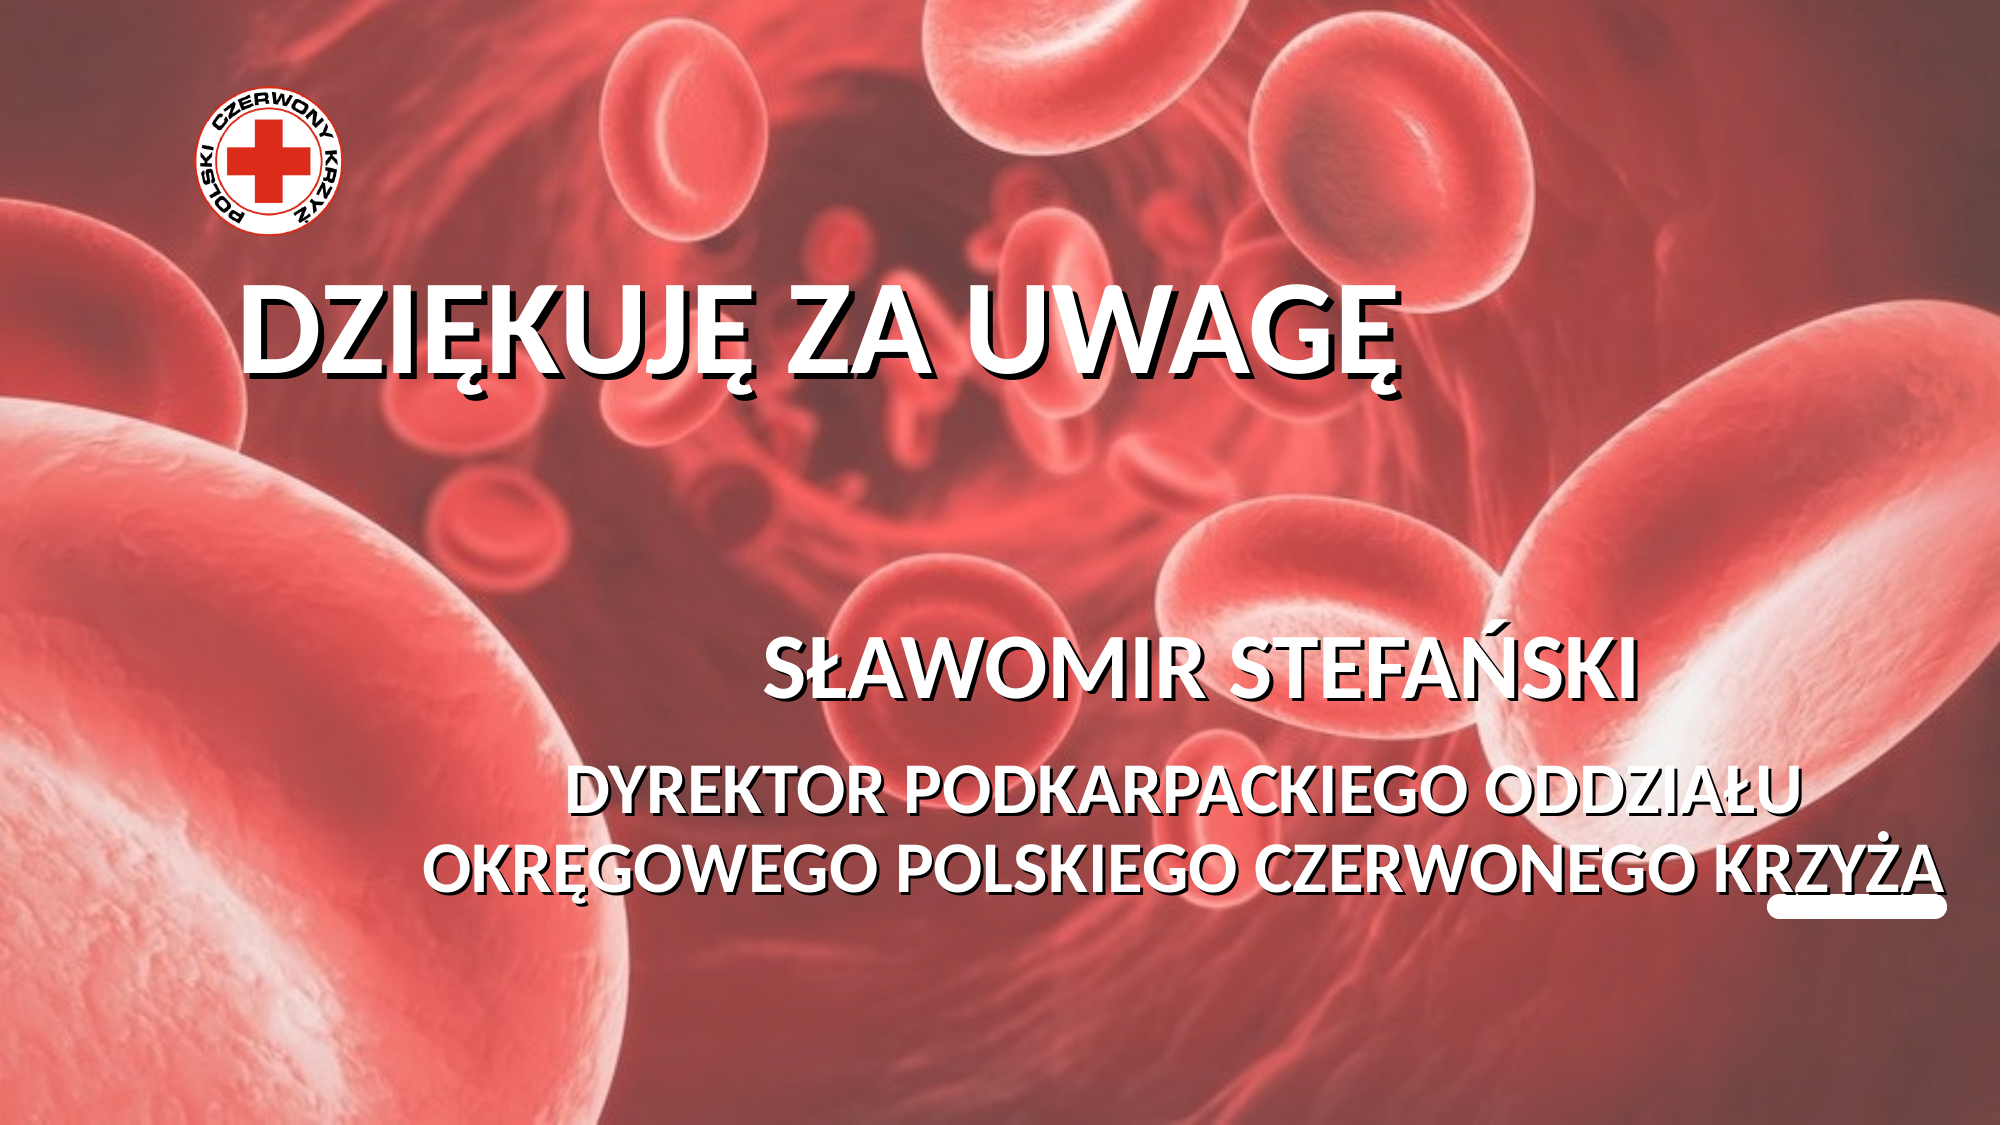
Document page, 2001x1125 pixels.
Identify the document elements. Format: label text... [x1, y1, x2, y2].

text_box SŁAWOMIR STEFAŃSKI [321, 498, 2000, 837]
text_box Dyrektor Podkarpackiego Oddziału okręgowego Polskiego Czerwonego Krzyża [401, 837, 1967, 896]
text_box Dziękuję za uwagę [0, 161, 1700, 499]
picture [194, 86, 343, 236]
